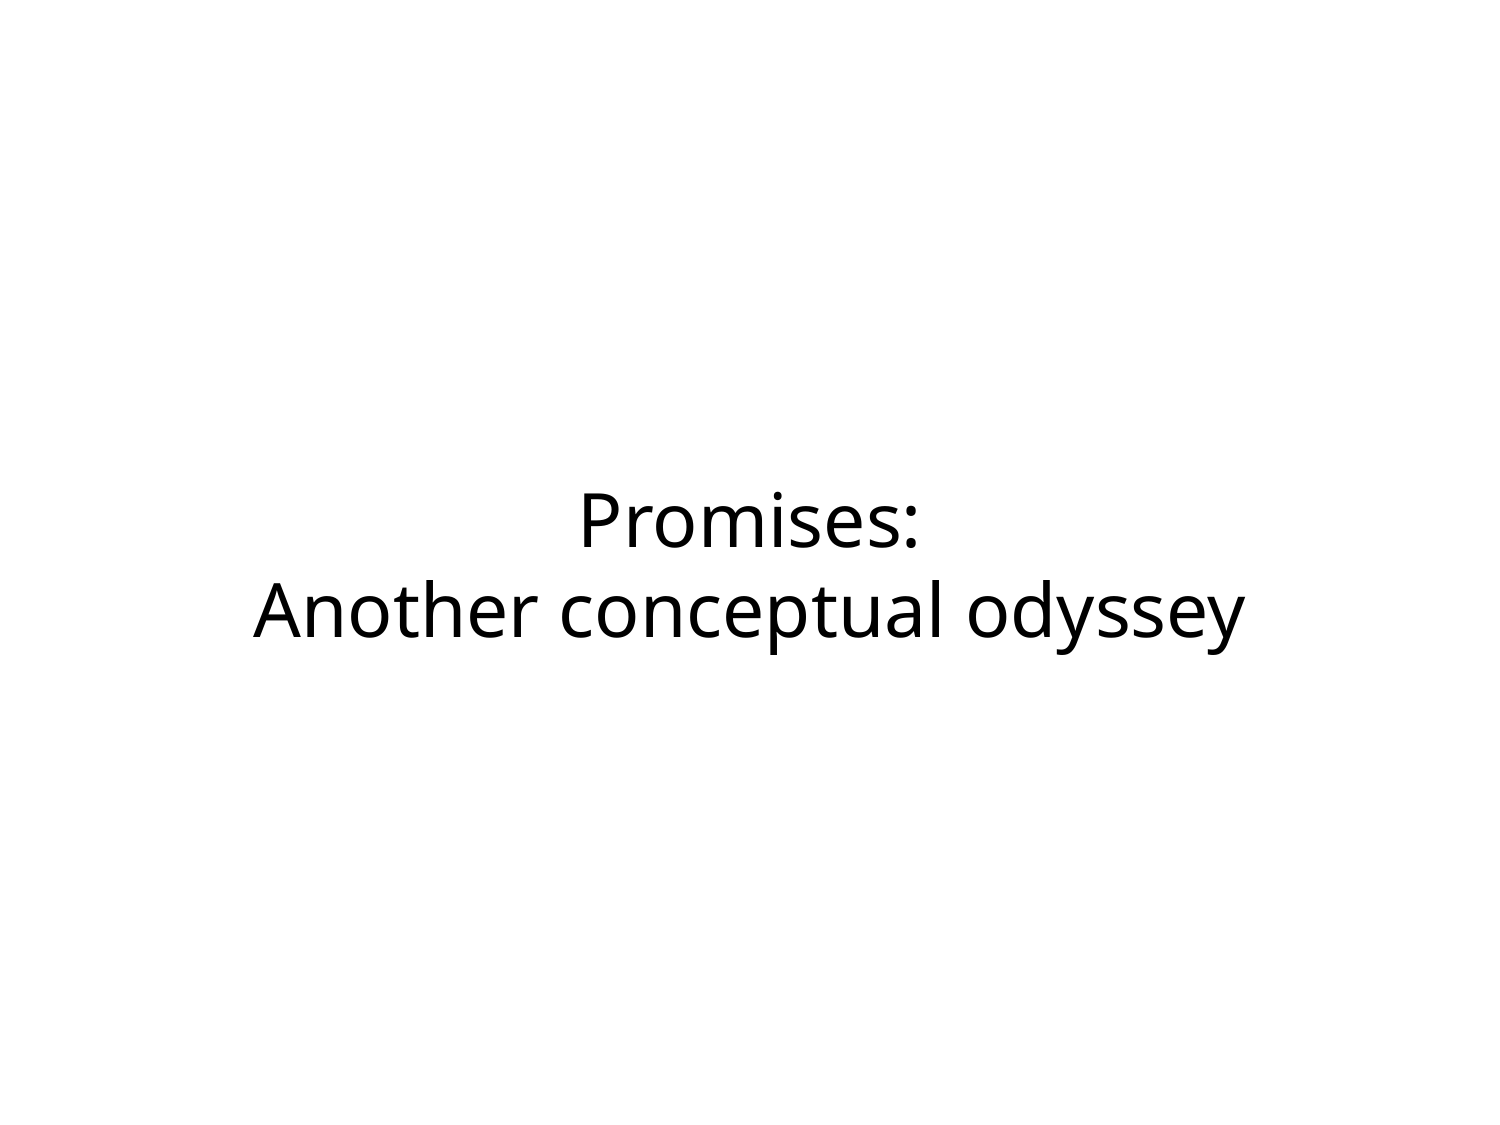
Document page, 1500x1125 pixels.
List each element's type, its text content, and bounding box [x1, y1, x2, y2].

title Promises: Another conceptual odyssey [51, 470, 1449, 655]
